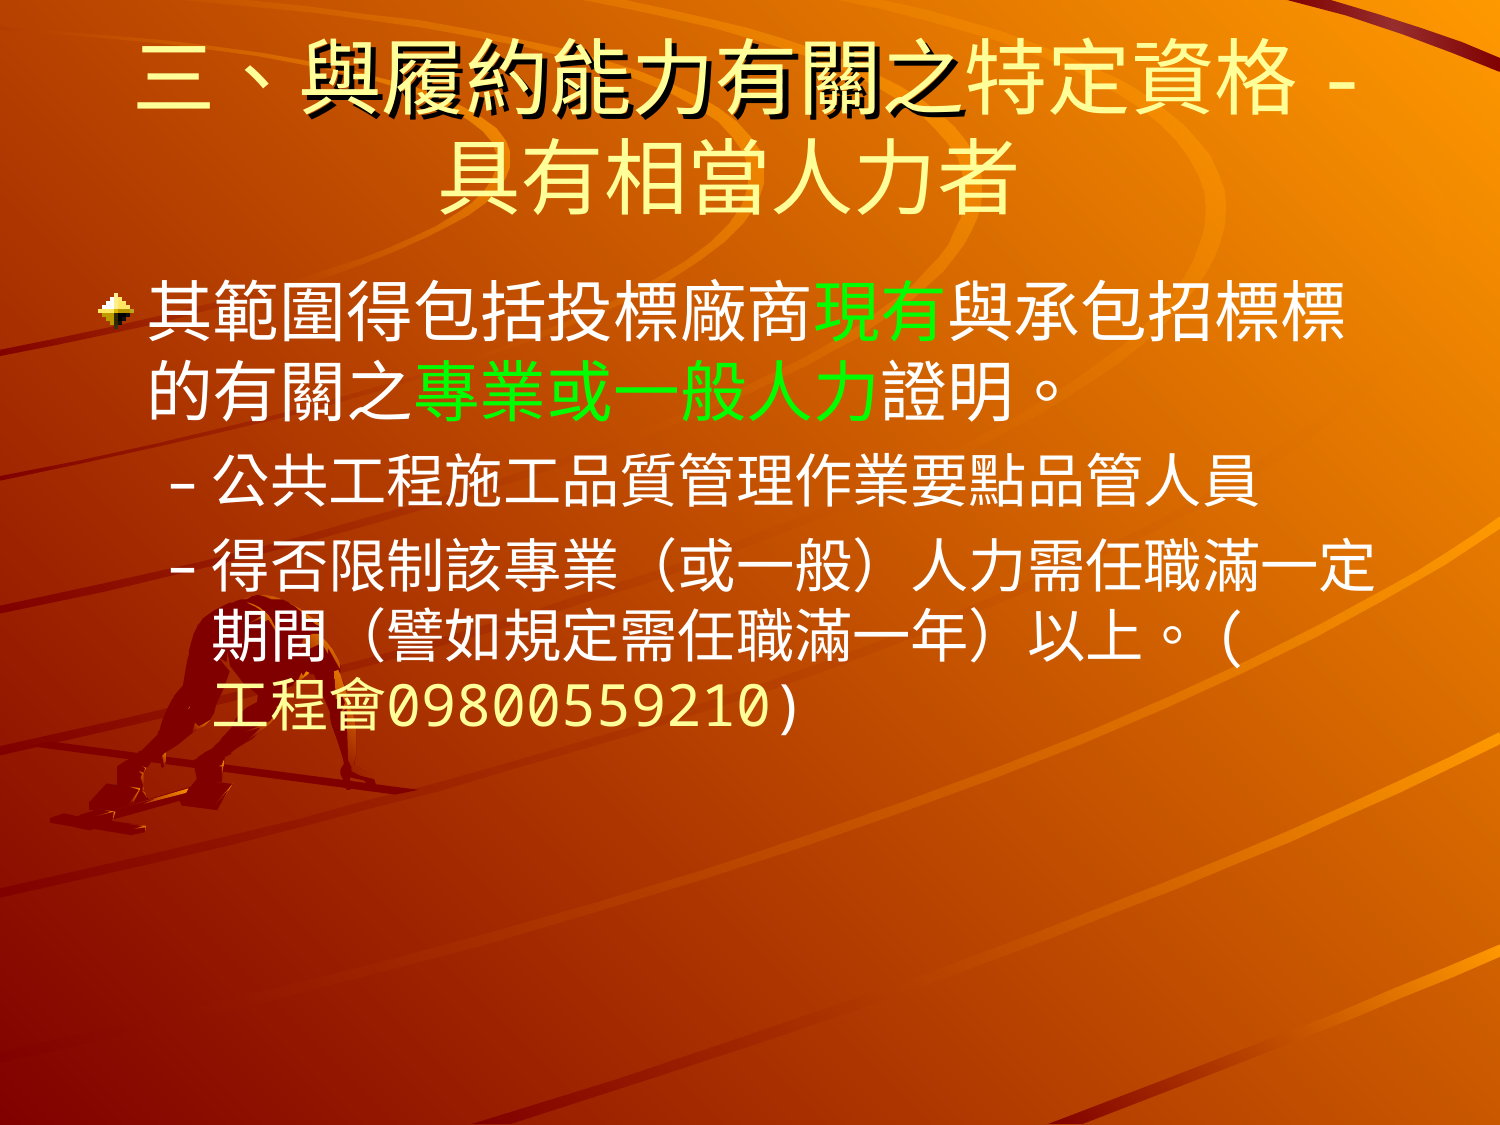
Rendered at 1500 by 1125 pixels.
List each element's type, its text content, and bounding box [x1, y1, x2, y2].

list 其範圍得包括投標廠商現有與承包招標標的有關之專業或一般人力證明。 公共工程施工品質管理作業要點品管人員 得否限制該專業（或一般）人力需任職滿一定期間（譬如規定需任職滿一年）以上。(工程會09800559210) [75, 262, 1426, 1006]
title 三、與履約能力有關之特定資格- 具有相當人力者 [75, 25, 1426, 233]
